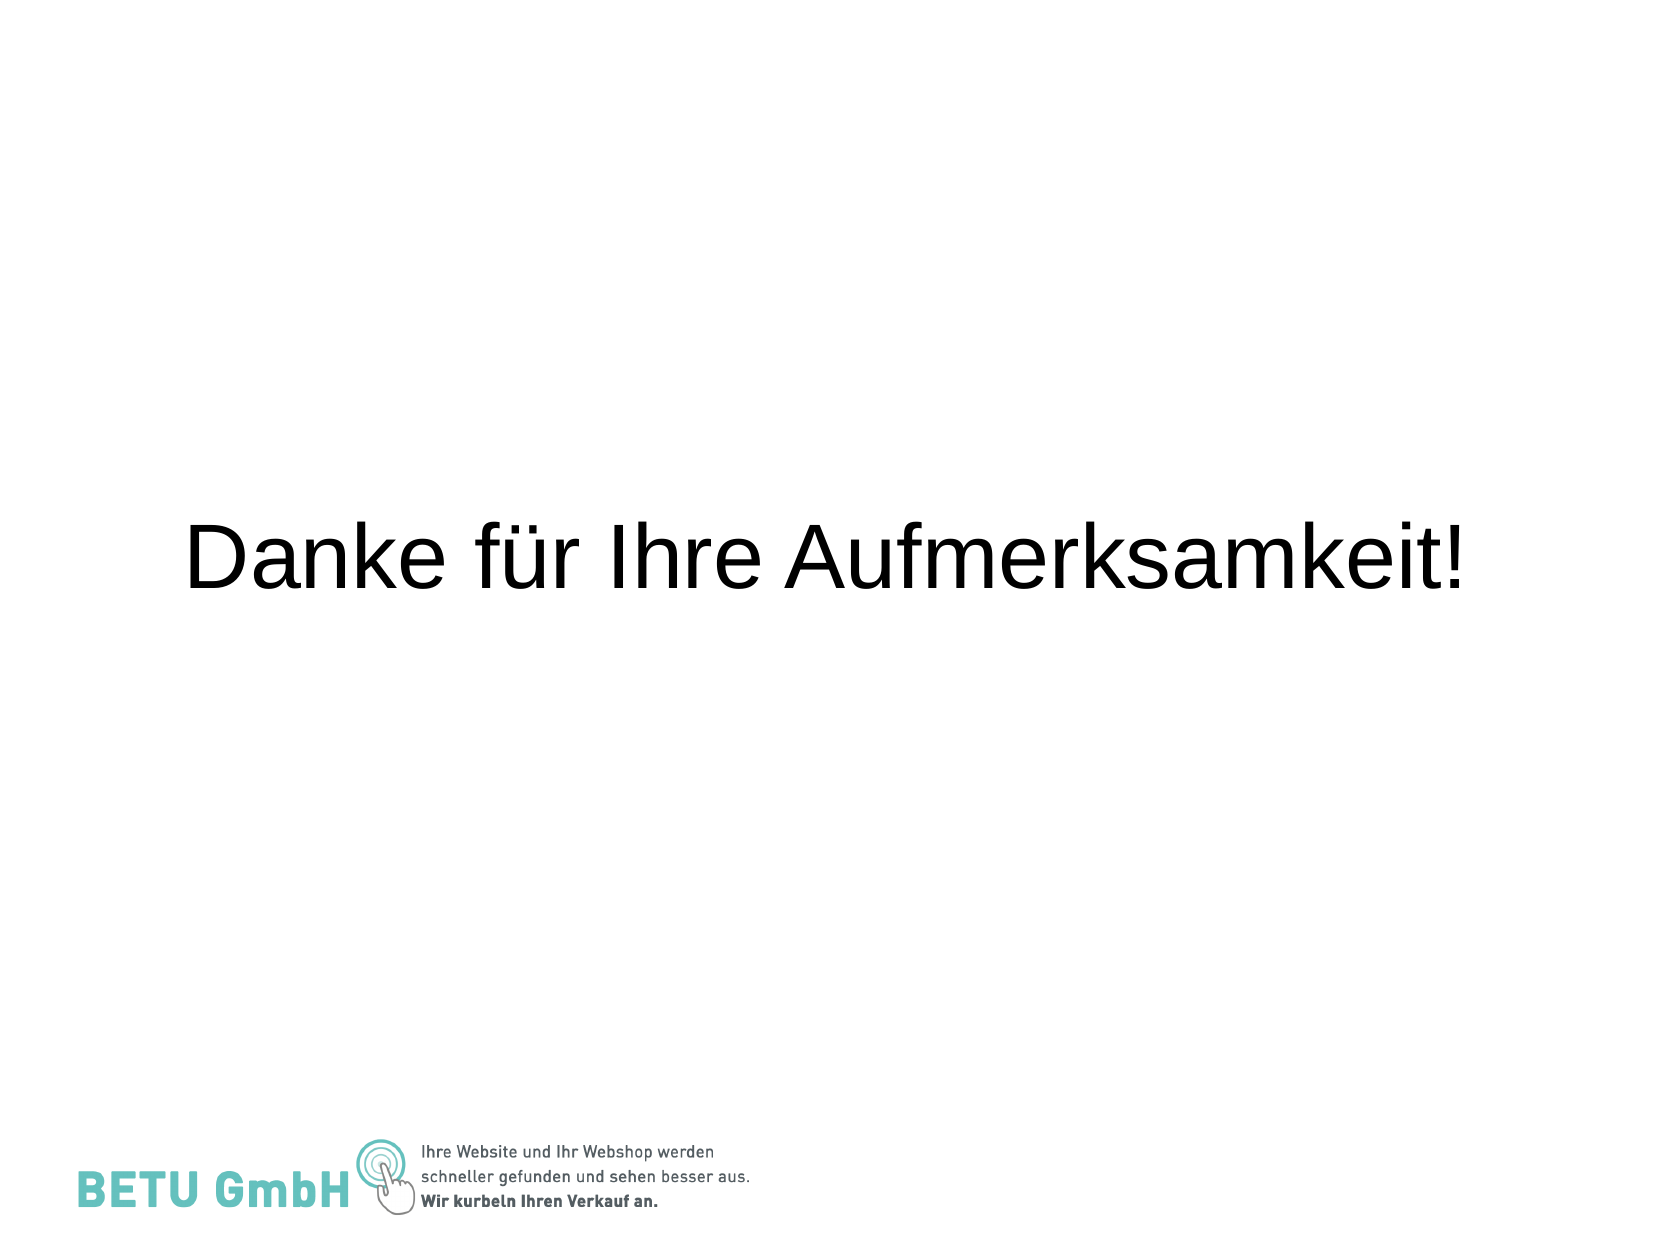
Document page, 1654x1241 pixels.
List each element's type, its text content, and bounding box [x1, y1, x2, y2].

text_box Danke für Ihre Aufmerksamkeit! [82, 448, 1571, 656]
picture [70, 1138, 815, 1216]
